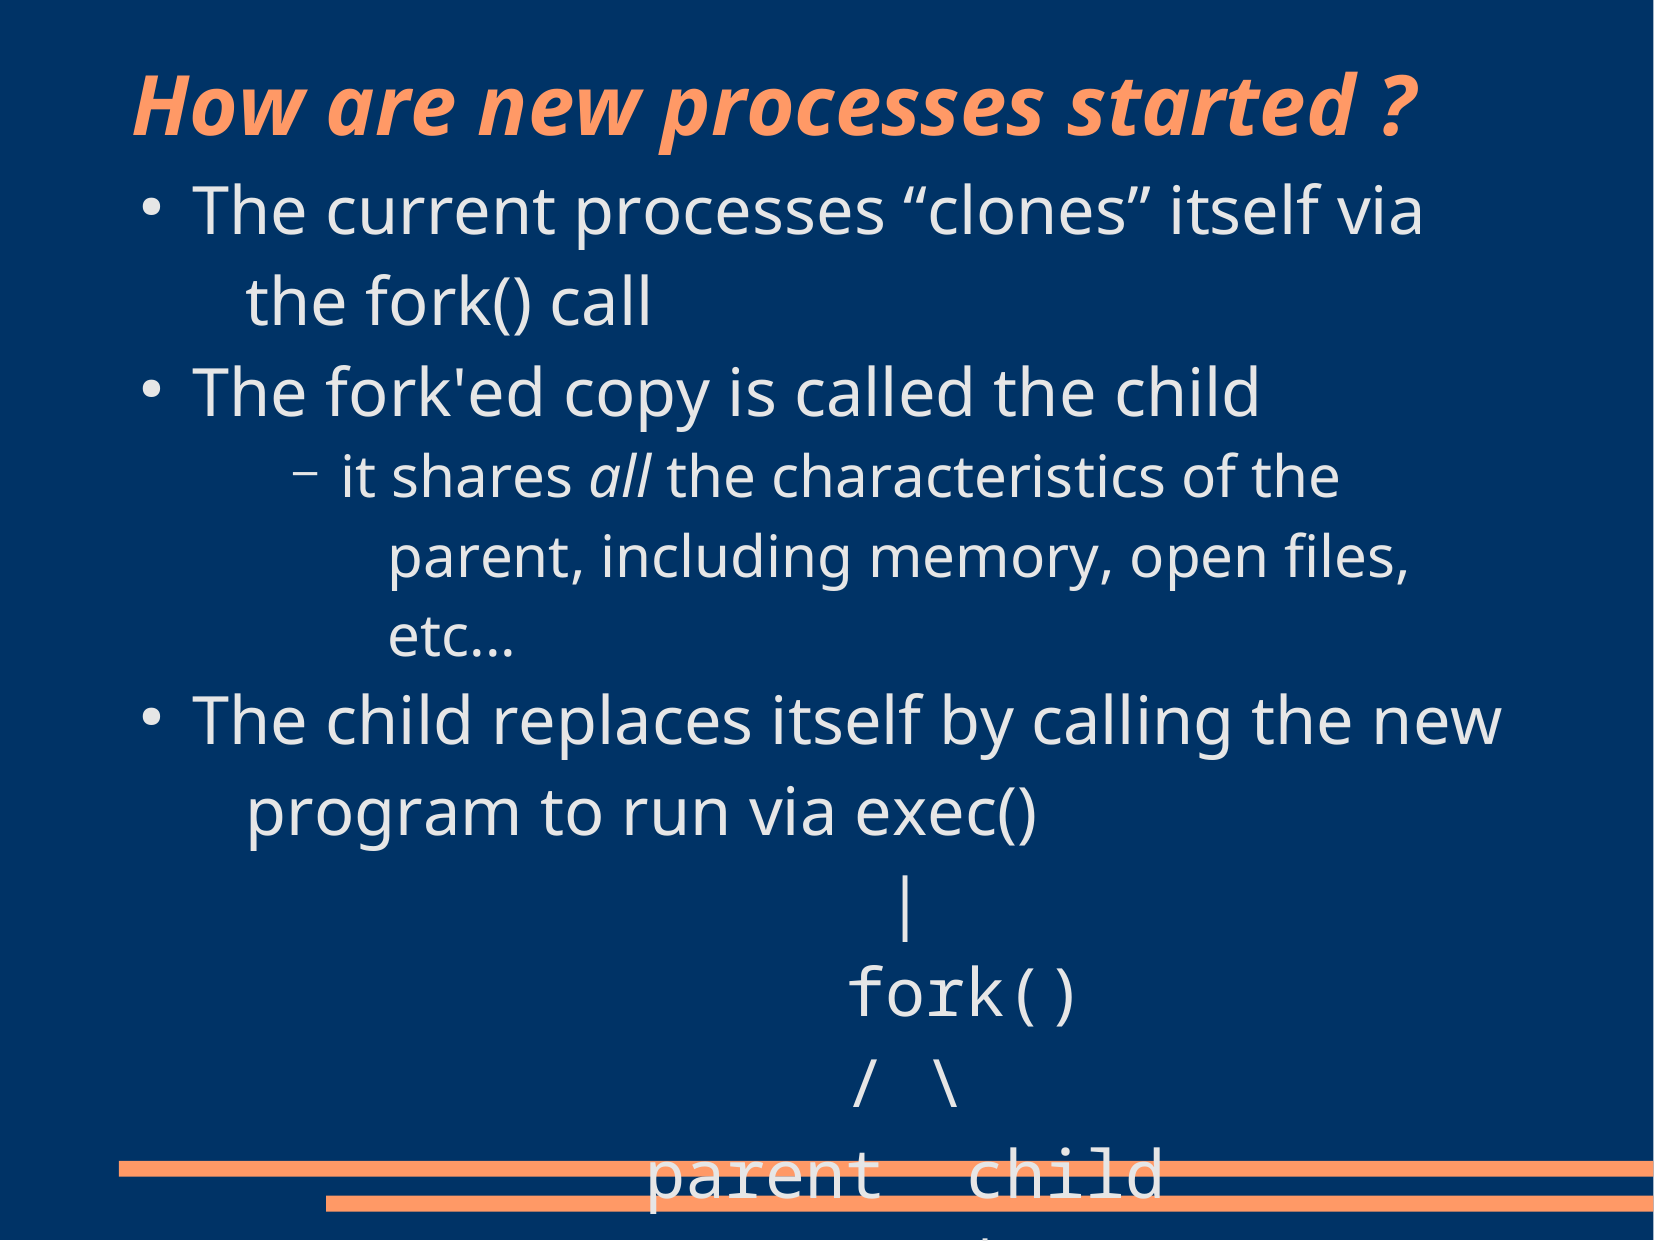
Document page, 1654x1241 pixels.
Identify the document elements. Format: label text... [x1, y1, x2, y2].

title How are new processes started ? [131, 0, 1544, 163]
list The current processes “clones” itself via the fork() call The fork'ed copy is called the child it shares all the characteristics of the parent, including memory, open files, etc... The child replaces itself by calling the new program to run via exec() | fork() / \ parent child | exec() [104, 163, 1544, 1144]
